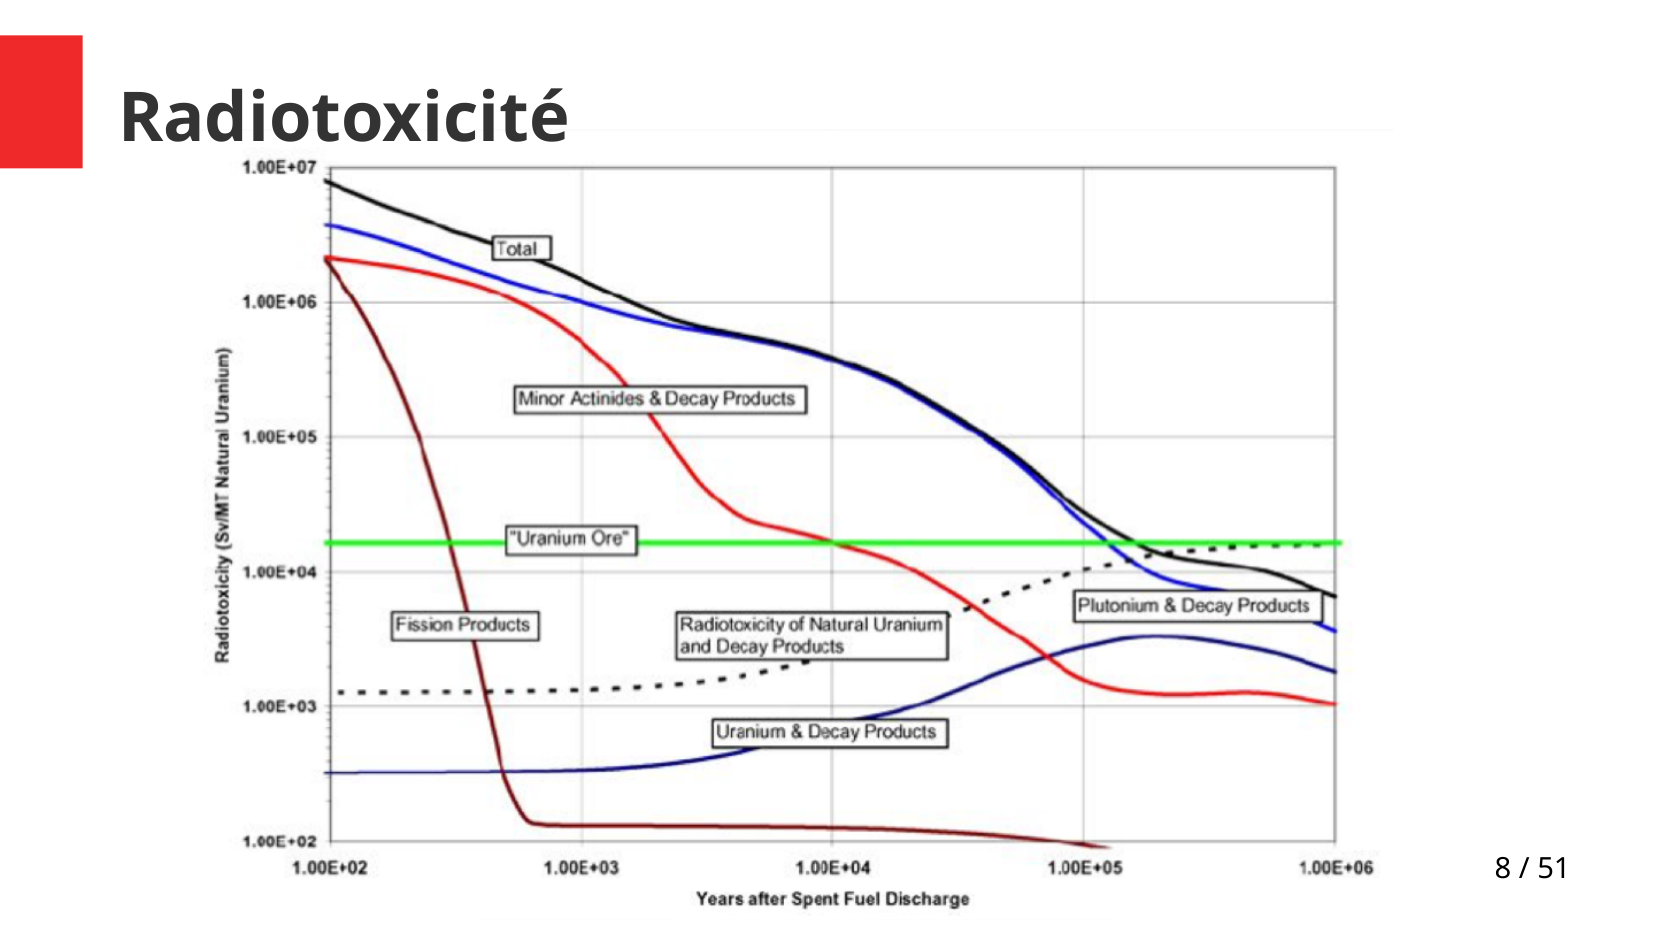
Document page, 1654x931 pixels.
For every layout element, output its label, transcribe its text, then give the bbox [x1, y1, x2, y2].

picture [188, 193, 1394, 920]
title Radiotoxicité [118, 37, 1571, 193]
